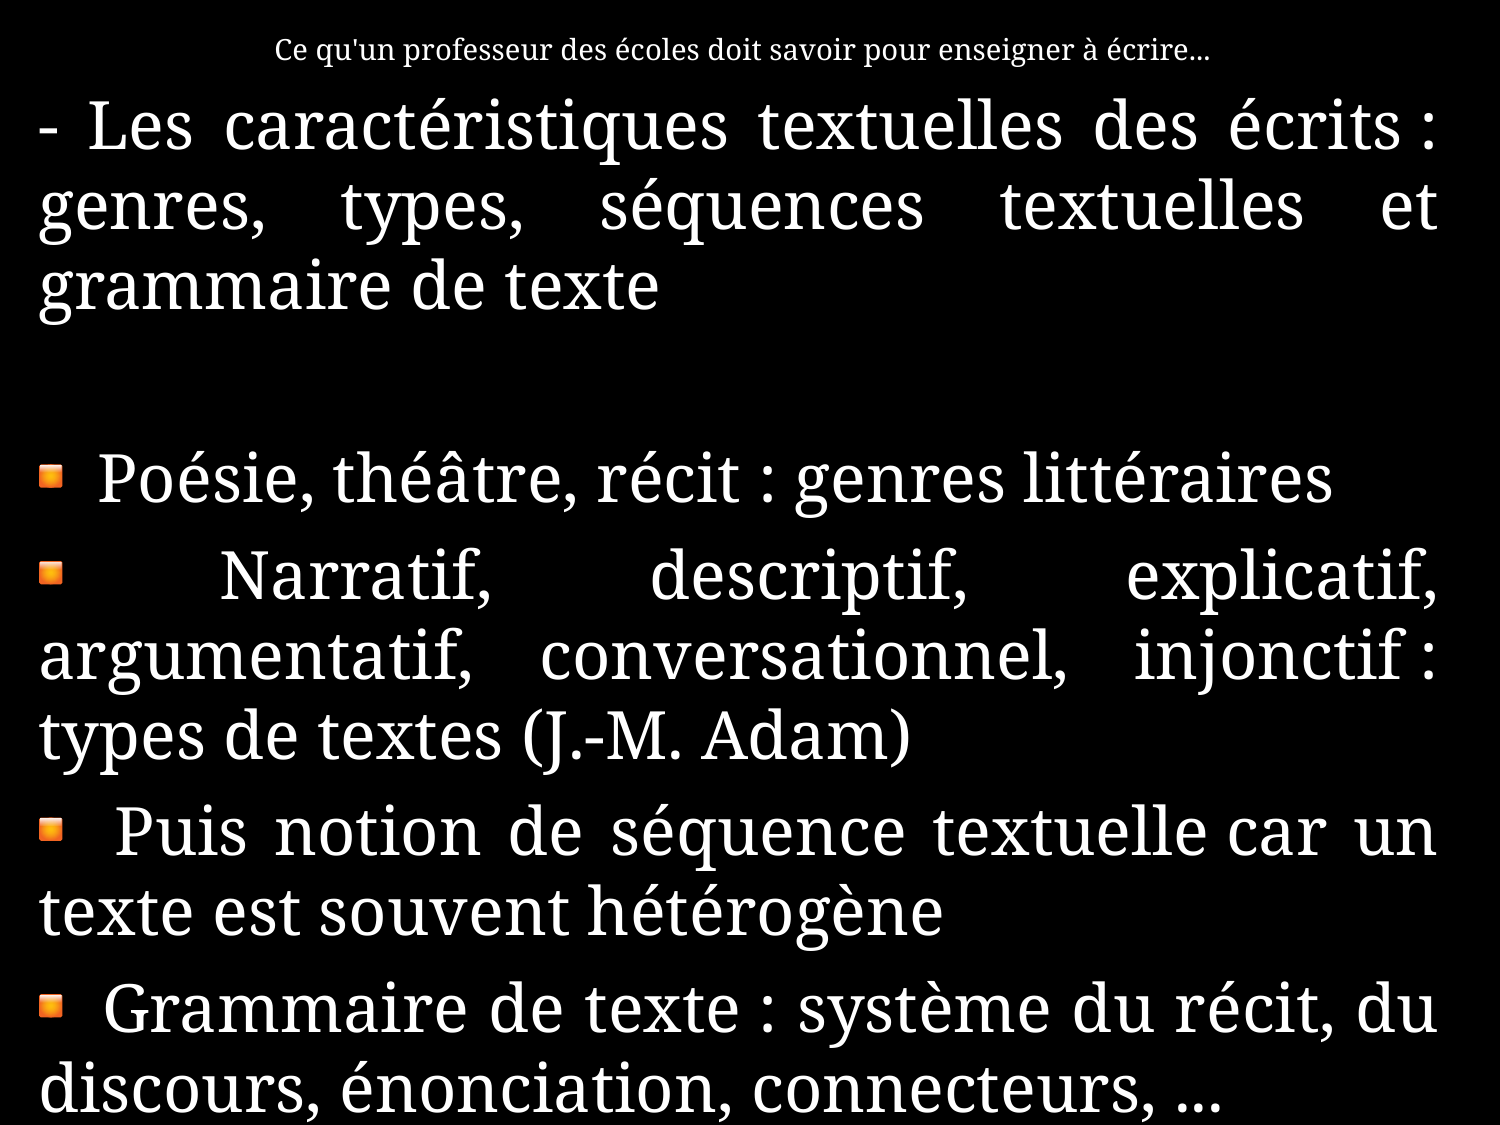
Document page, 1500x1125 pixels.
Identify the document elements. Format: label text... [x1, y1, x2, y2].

subtitle Ce qu'un professeur des écoles doit savoir pour enseigner à écrire... - Les caractéristiques textuelles des écrits : genres, types, séquences textuelles et grammaire de texte Poésie, théâtre, récit : genres littéraires Narratif, descriptif, explicatif, argumentatif, conversationnel, injonctif : types de textes (J.-M. Adam) Puis notion de séquence textuelle car un texte est souvent hétérogène Grammaire de texte : système du récit, du discours, énonciation, connecteurs, ... [23, 23, 1477, 1087]
